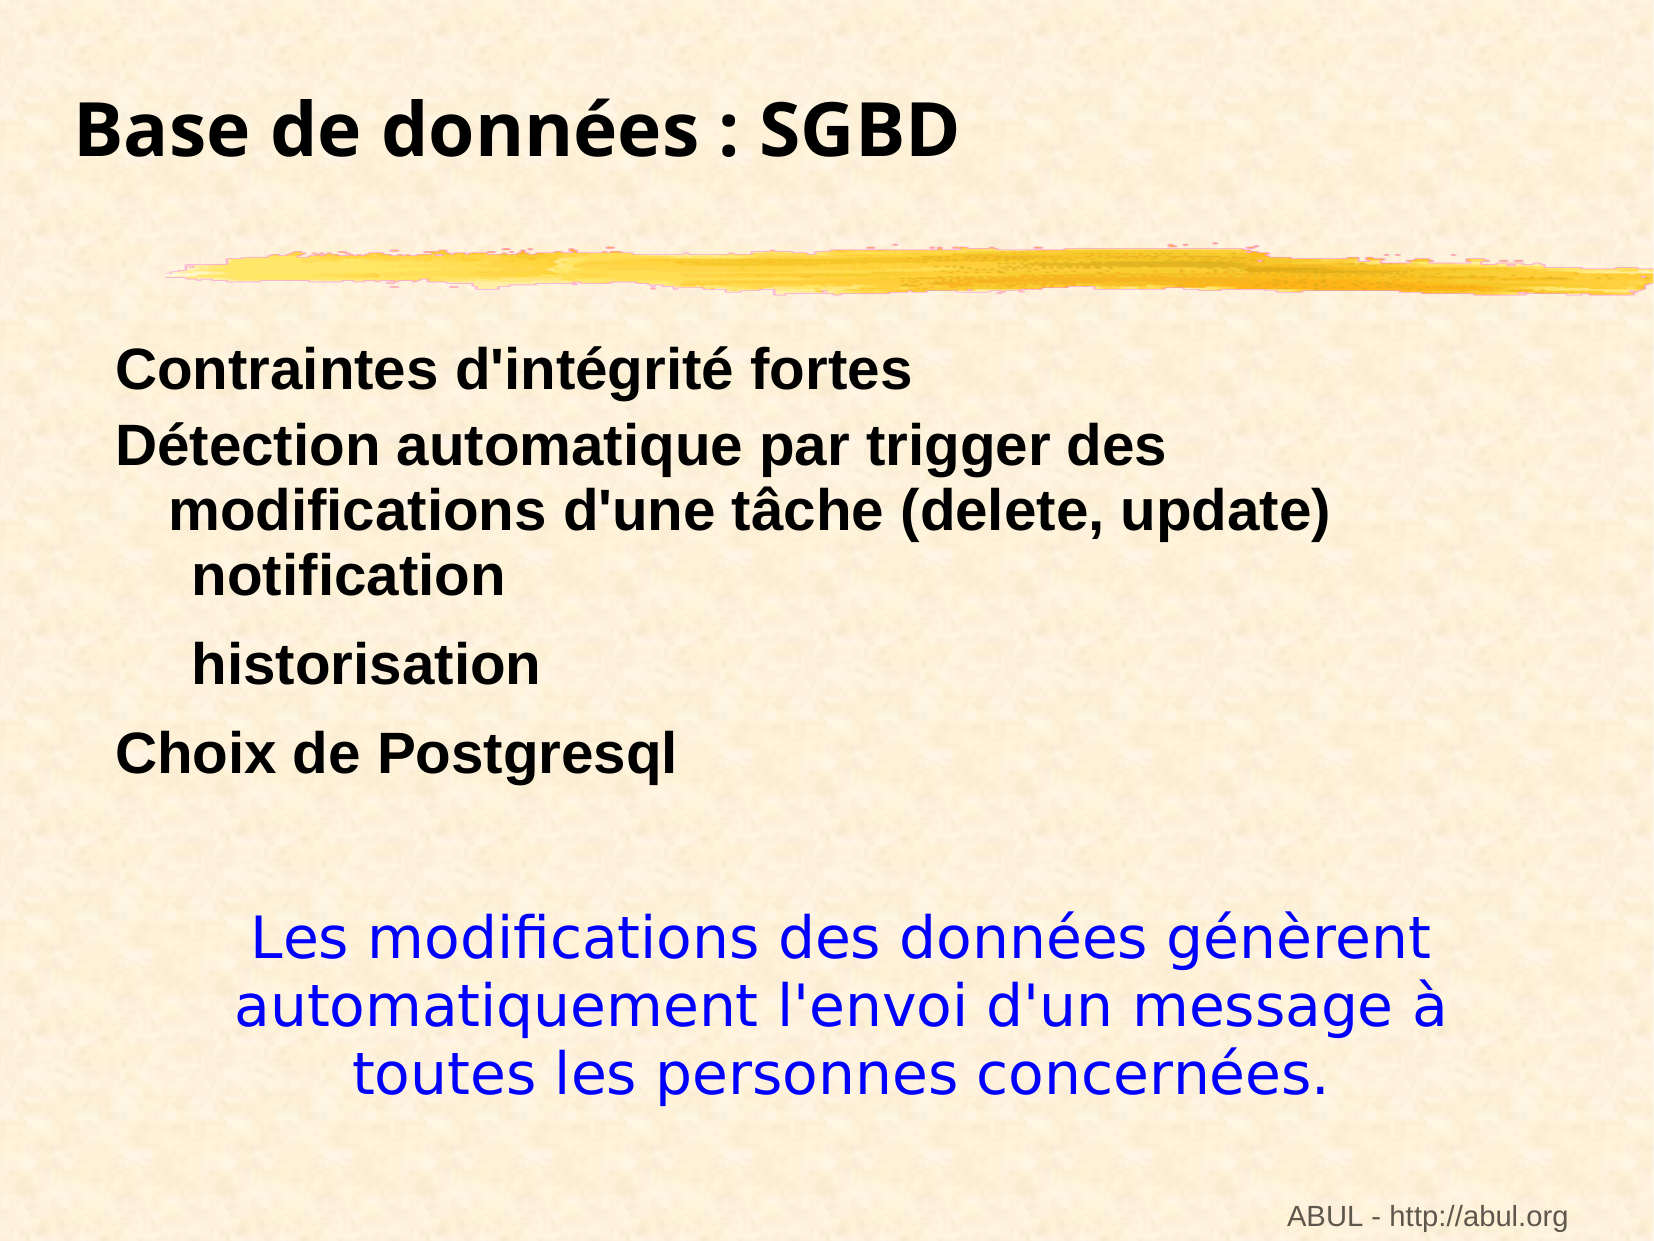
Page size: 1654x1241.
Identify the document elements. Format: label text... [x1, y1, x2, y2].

picture [0, 0, 1654, 1241]
text_box Les modifications des données génèrent automatiquement l'envoi d'un message à toutes les personnes concernées. [177, 897, 1506, 1116]
title Base de données : SGBD [73, 9, 1479, 246]
list Contraintes d'intégrité fortes Détection automatique par trigger des modifications d'une tâche (delete, update) notification historisation Choix de Postgresql [82, 329, 1562, 855]
